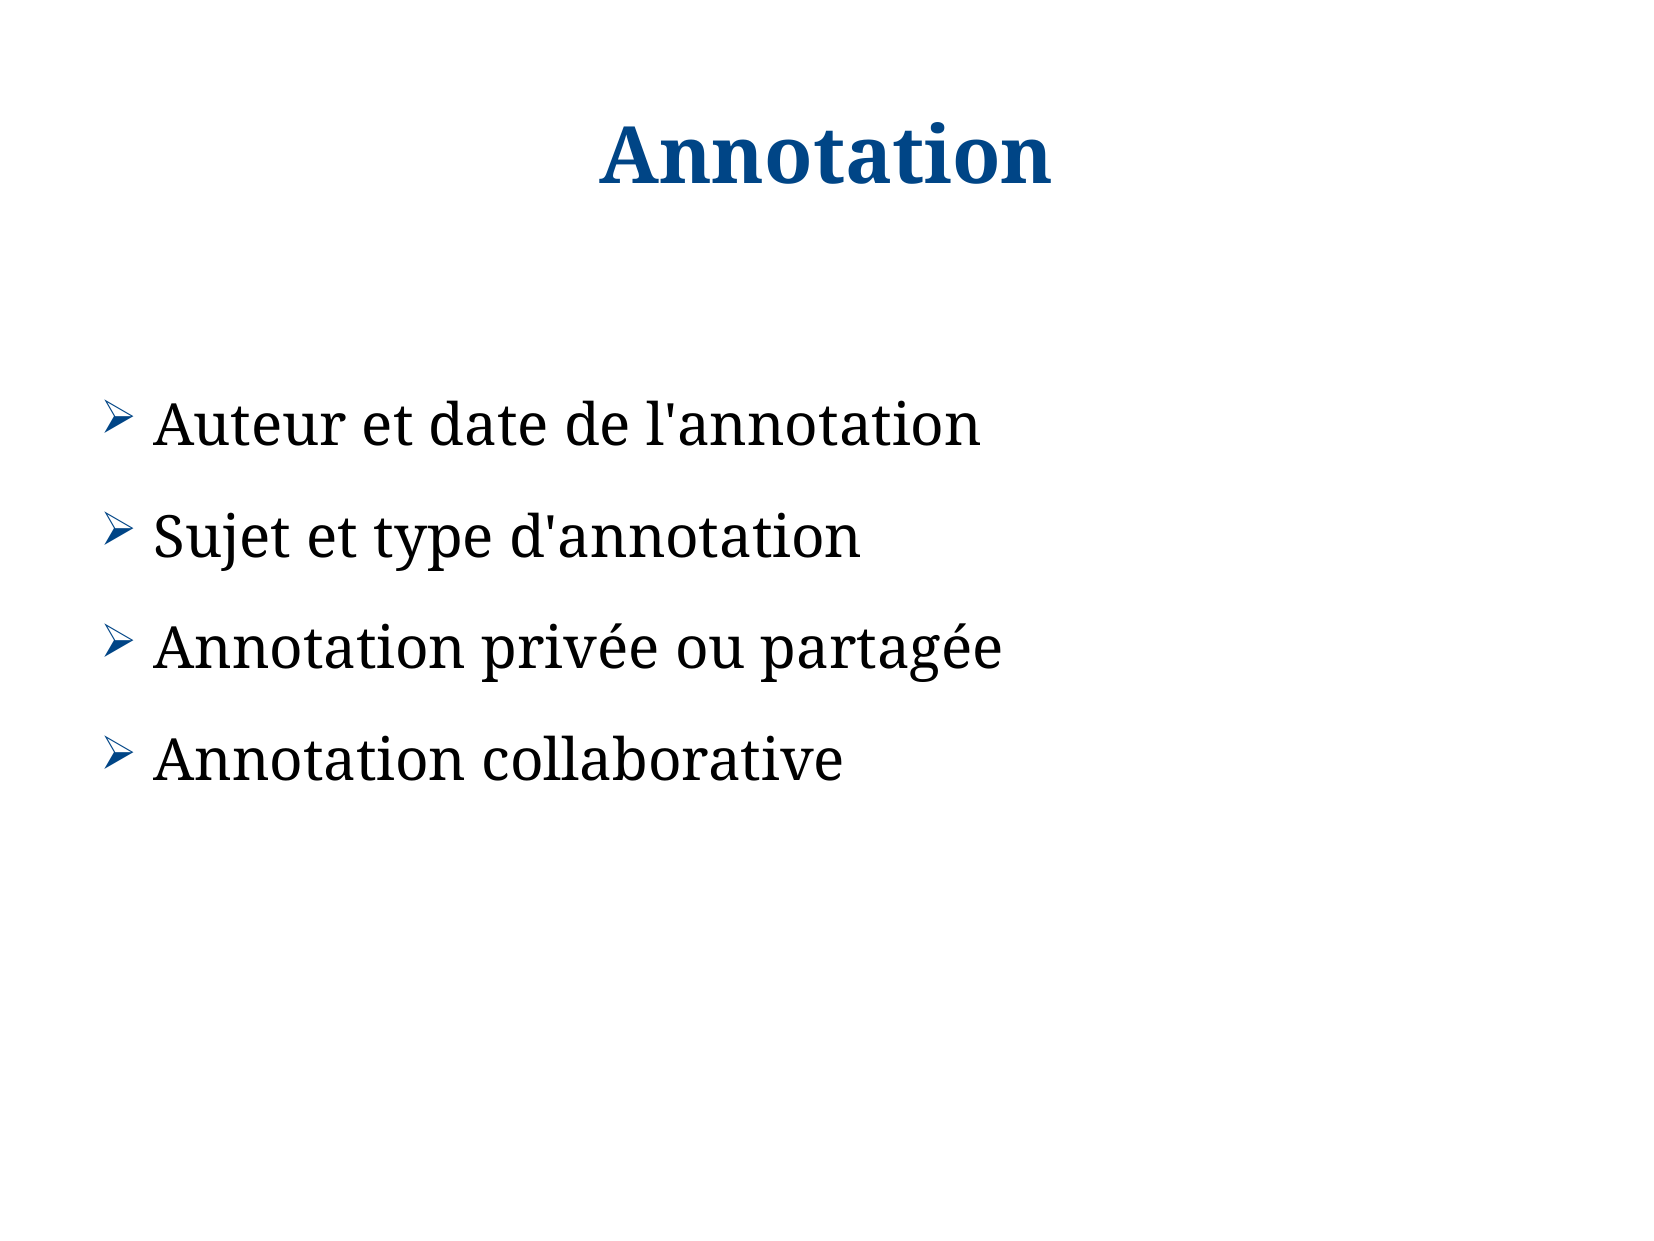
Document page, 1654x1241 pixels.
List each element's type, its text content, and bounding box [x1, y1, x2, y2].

title Annotation [82, 49, 1571, 257]
list Auteur et date de l'annotation Sujet et type d'annotation Annotation privée ou partagée Annotation collaborative [82, 290, 1571, 1010]
